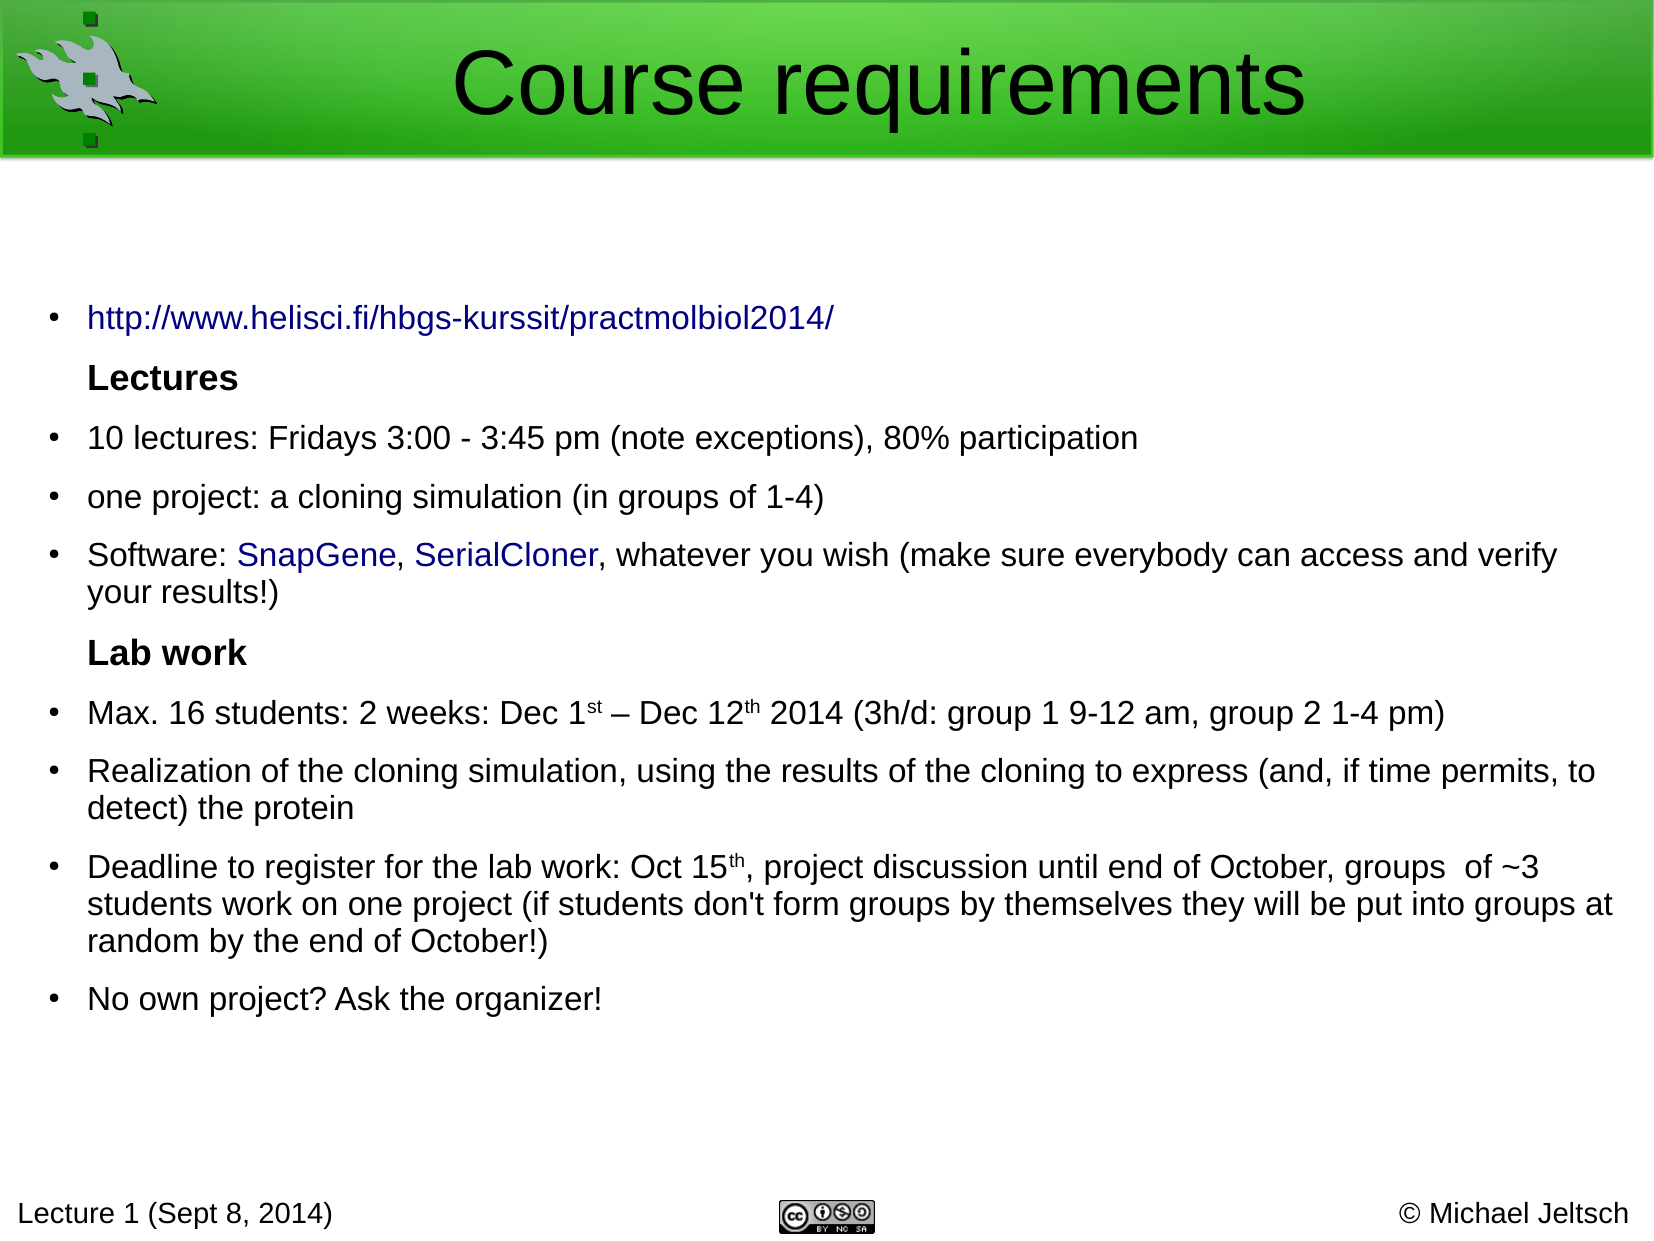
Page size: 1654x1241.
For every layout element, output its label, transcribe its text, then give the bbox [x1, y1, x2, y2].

title Course requirements [248, 11, 1512, 154]
picture [779, 1200, 875, 1234]
list http://www.helisci.fi/hbgs-kurssit/practmolbiol2014/ Lectures 10 lectures: Fridays 3:00 - 3:45 pm (note exceptions), 80% participation one project: a cloning simulation (in groups of 1-4) Software: SnapGene, SerialCloner, whatever you wish (make sure everybody can access and verify your results!) Lab work Max. 16 students: 2 weeks: Dec 1st – Dec 12th 2014 (3h/d: group 1 9-12 am, group 2 1-4 pm) Realization of the cloning simulation, using the results of the cloning to express (and, if time permits, to detect) the protein Deadline to register for the lab work: Oct 15th, project discussion until end of October, groups of ~3 students work on one project (if students don't form groups by themselves they will be put into groups at random by the end of October!) No own project? Ask the organizer! [35, 299, 1619, 1019]
